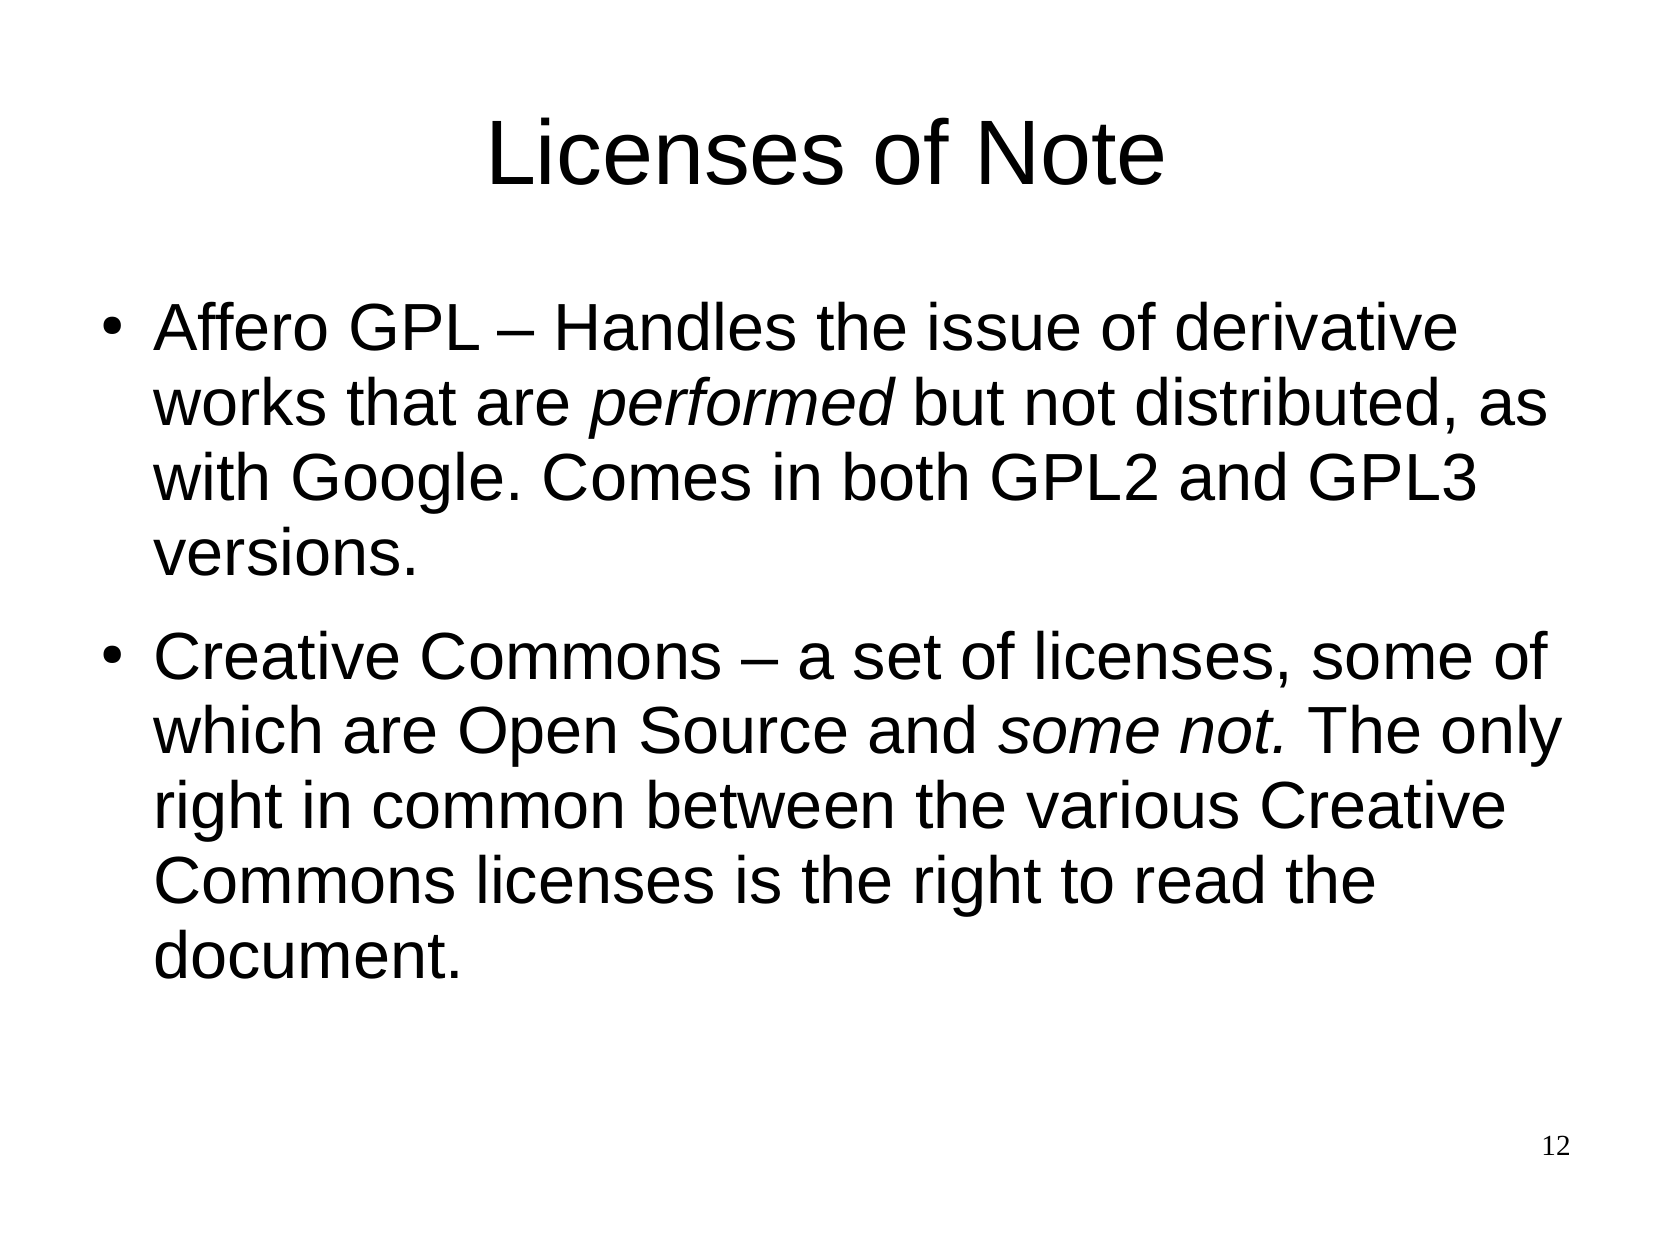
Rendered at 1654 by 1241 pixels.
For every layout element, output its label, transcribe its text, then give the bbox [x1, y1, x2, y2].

list Affero GPL – Handles the issue of derivative works that are performed but not distributed, as with Google. Comes in both GPL2 and GPL3 versions. Creative Commons – a set of licenses, some of which are Open Source and some not. The only right in common between the various Creative Commons licenses is the right to read the document. [82, 290, 1571, 1094]
title Licenses of Note [82, 56, 1571, 250]
